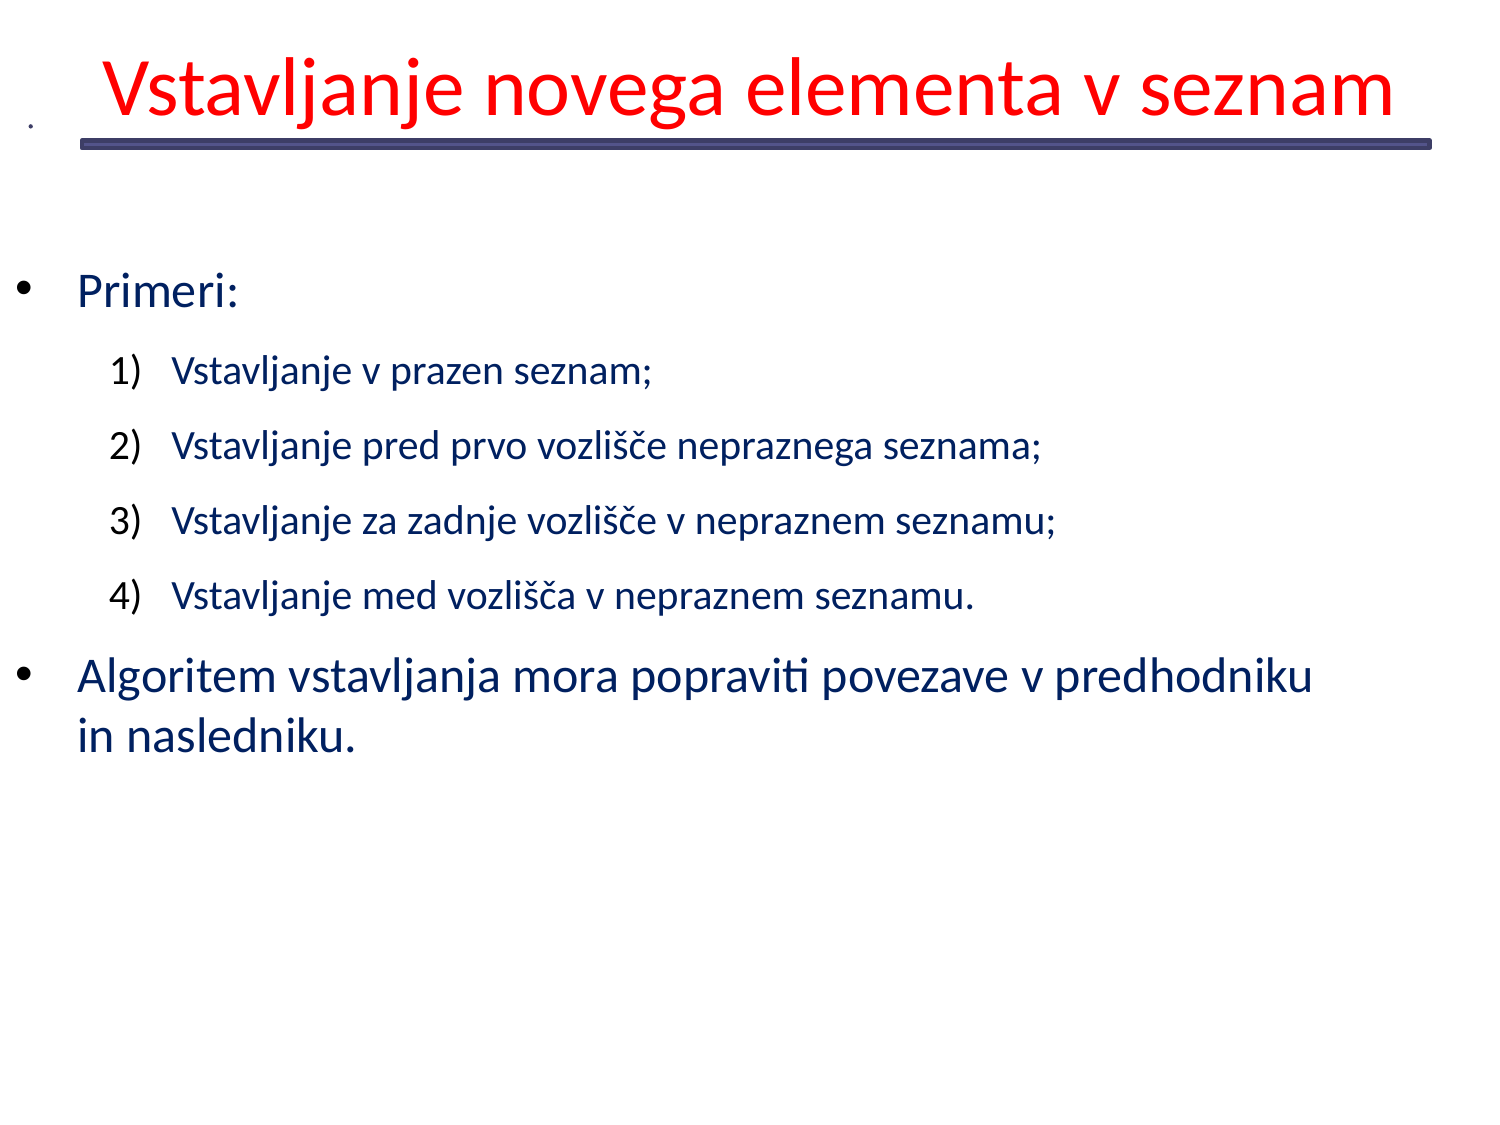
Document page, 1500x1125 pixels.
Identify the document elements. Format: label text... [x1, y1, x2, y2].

title Vstavljanje novega elementa v seznam [75, 23, 1425, 141]
list Primeri: Vstavljanje v prazen seznam; Vstavljanje pred prvo vozlišče nepraznega seznama; Vstavljanje za zadnje vozlišče v nepraznem seznamu; Vstavljanje med vozlišča v nepraznem seznamu. Algoritem vstavljanja mora popraviti povezave v predhodniku in nasledniku. [0, 249, 1375, 1013]
